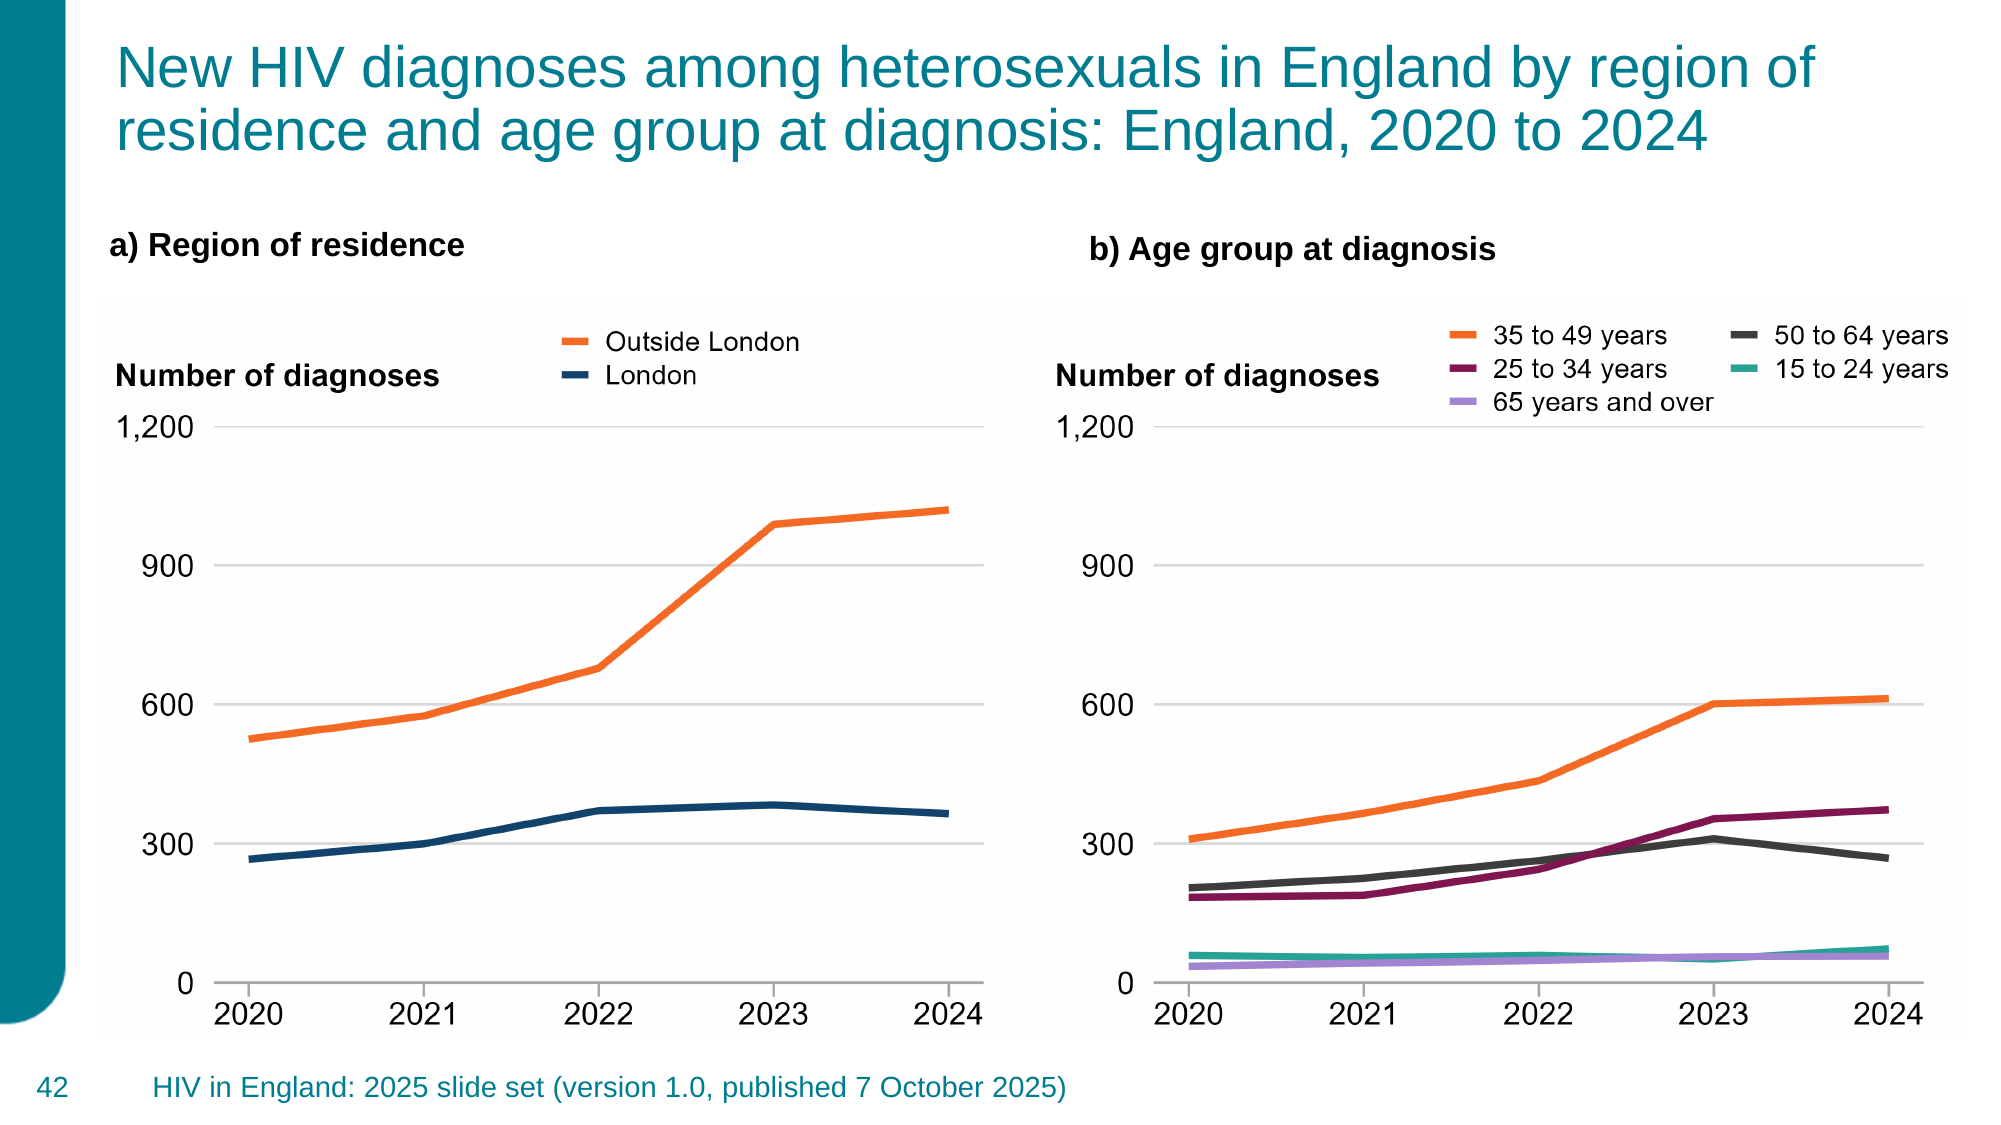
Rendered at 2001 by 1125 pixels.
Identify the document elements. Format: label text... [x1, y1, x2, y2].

picture [94, 290, 1967, 1038]
text_box HIV in England: 2025 slide set (version 1.0, published 7 October 2025) [137, 1056, 1780, 1116]
text_box [21, 1056, 120, 1117]
title New HIV diagnoses among heterosexuals in England by region of residence and age group at diagnosis: England, 2020 to 2024 [101, 29, 1974, 221]
text_box a) Region of residence [94, 215, 920, 290]
text_box b) Age group at diagnosis [1073, 219, 1899, 290]
